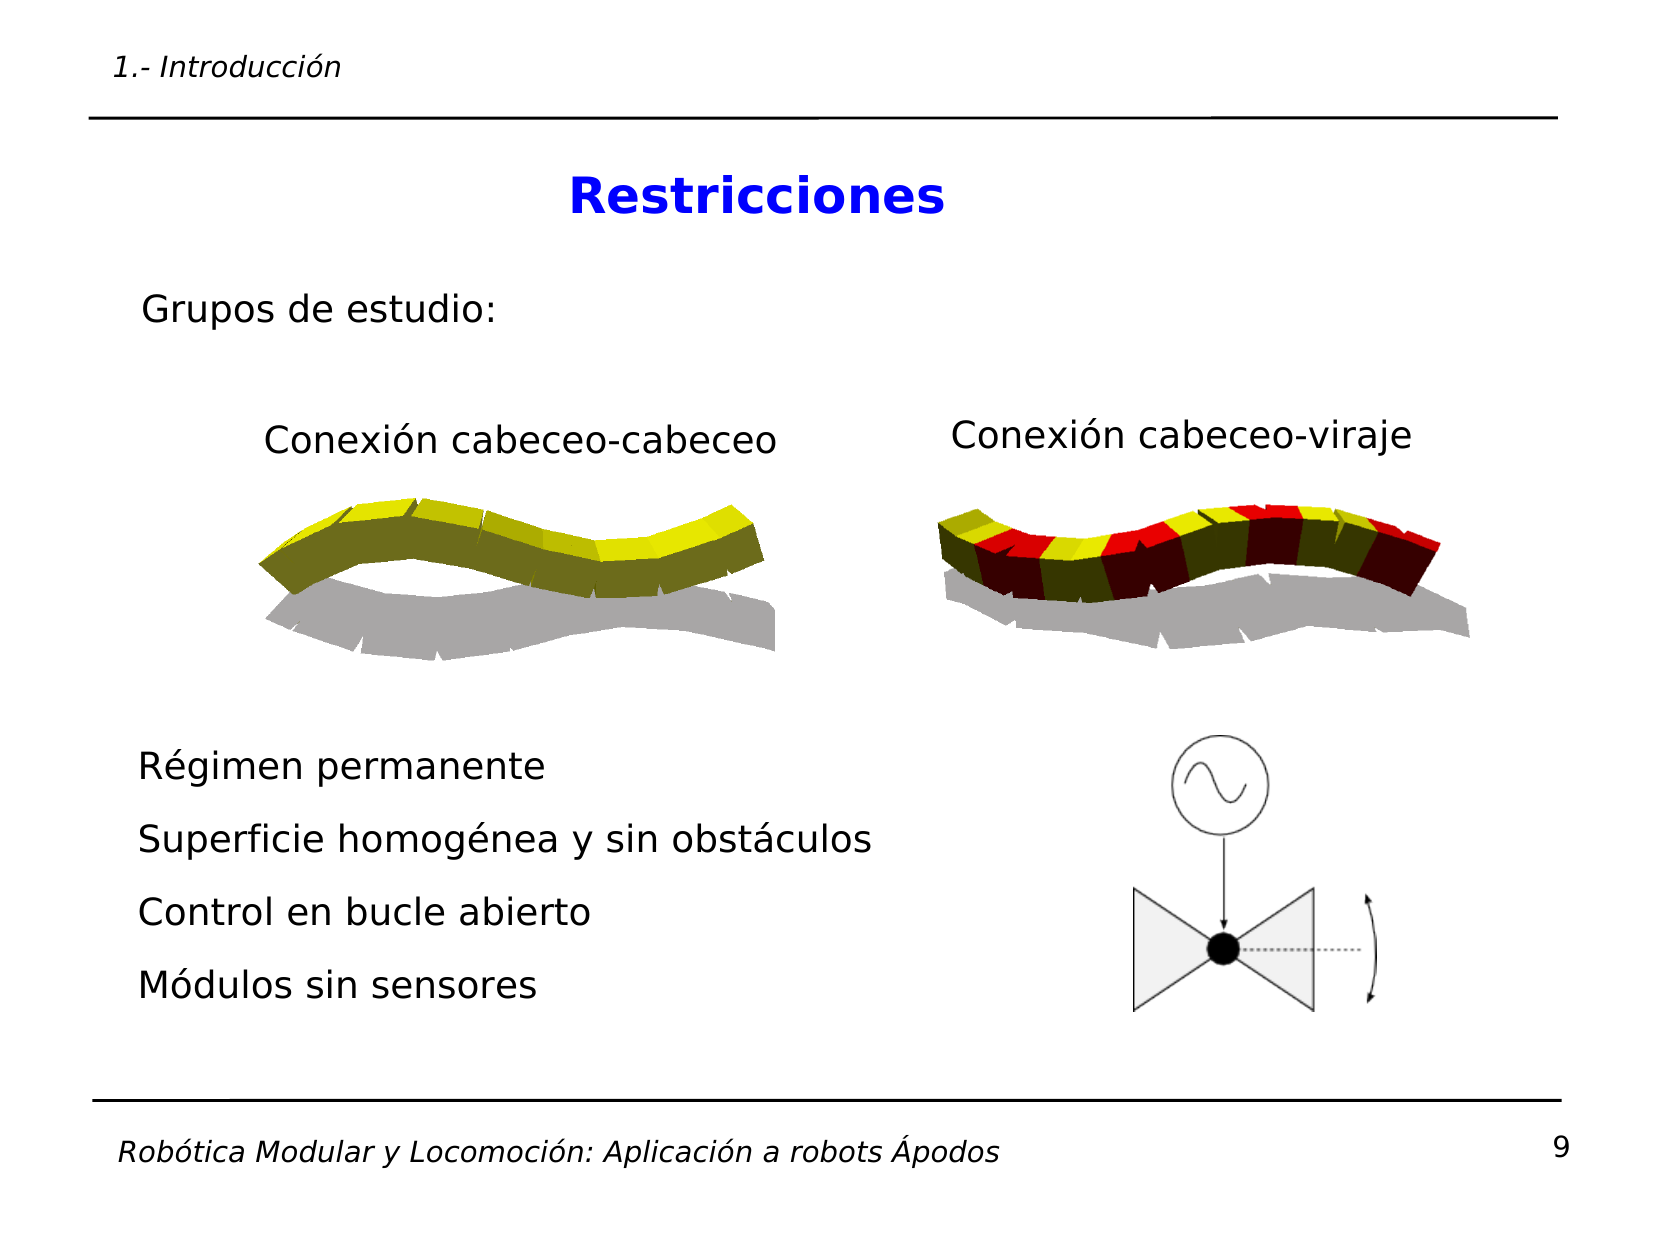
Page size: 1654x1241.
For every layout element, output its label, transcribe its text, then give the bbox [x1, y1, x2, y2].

text_box Conexión cabeceo-viraje [935, 406, 1419, 465]
text_box Grupos de estudio: [114, 280, 1365, 339]
text_box Conexión cabeceo-cabeceo [248, 411, 783, 470]
picture [917, 485, 1487, 664]
text_box Robótica Modular y Locomoción: Aplicación a robots Ápodos [103, 1127, 1017, 1177]
text_box Restricciones [553, 159, 954, 234]
text_box Régimen permanente Superficie homogénea y sin obstáculos Control en bucle abierto Módulos sin sensores [110, 737, 1464, 1016]
text_box 1.- Introducción [97, 42, 358, 93]
picture [1133, 735, 1377, 1013]
picture [247, 480, 775, 666]
